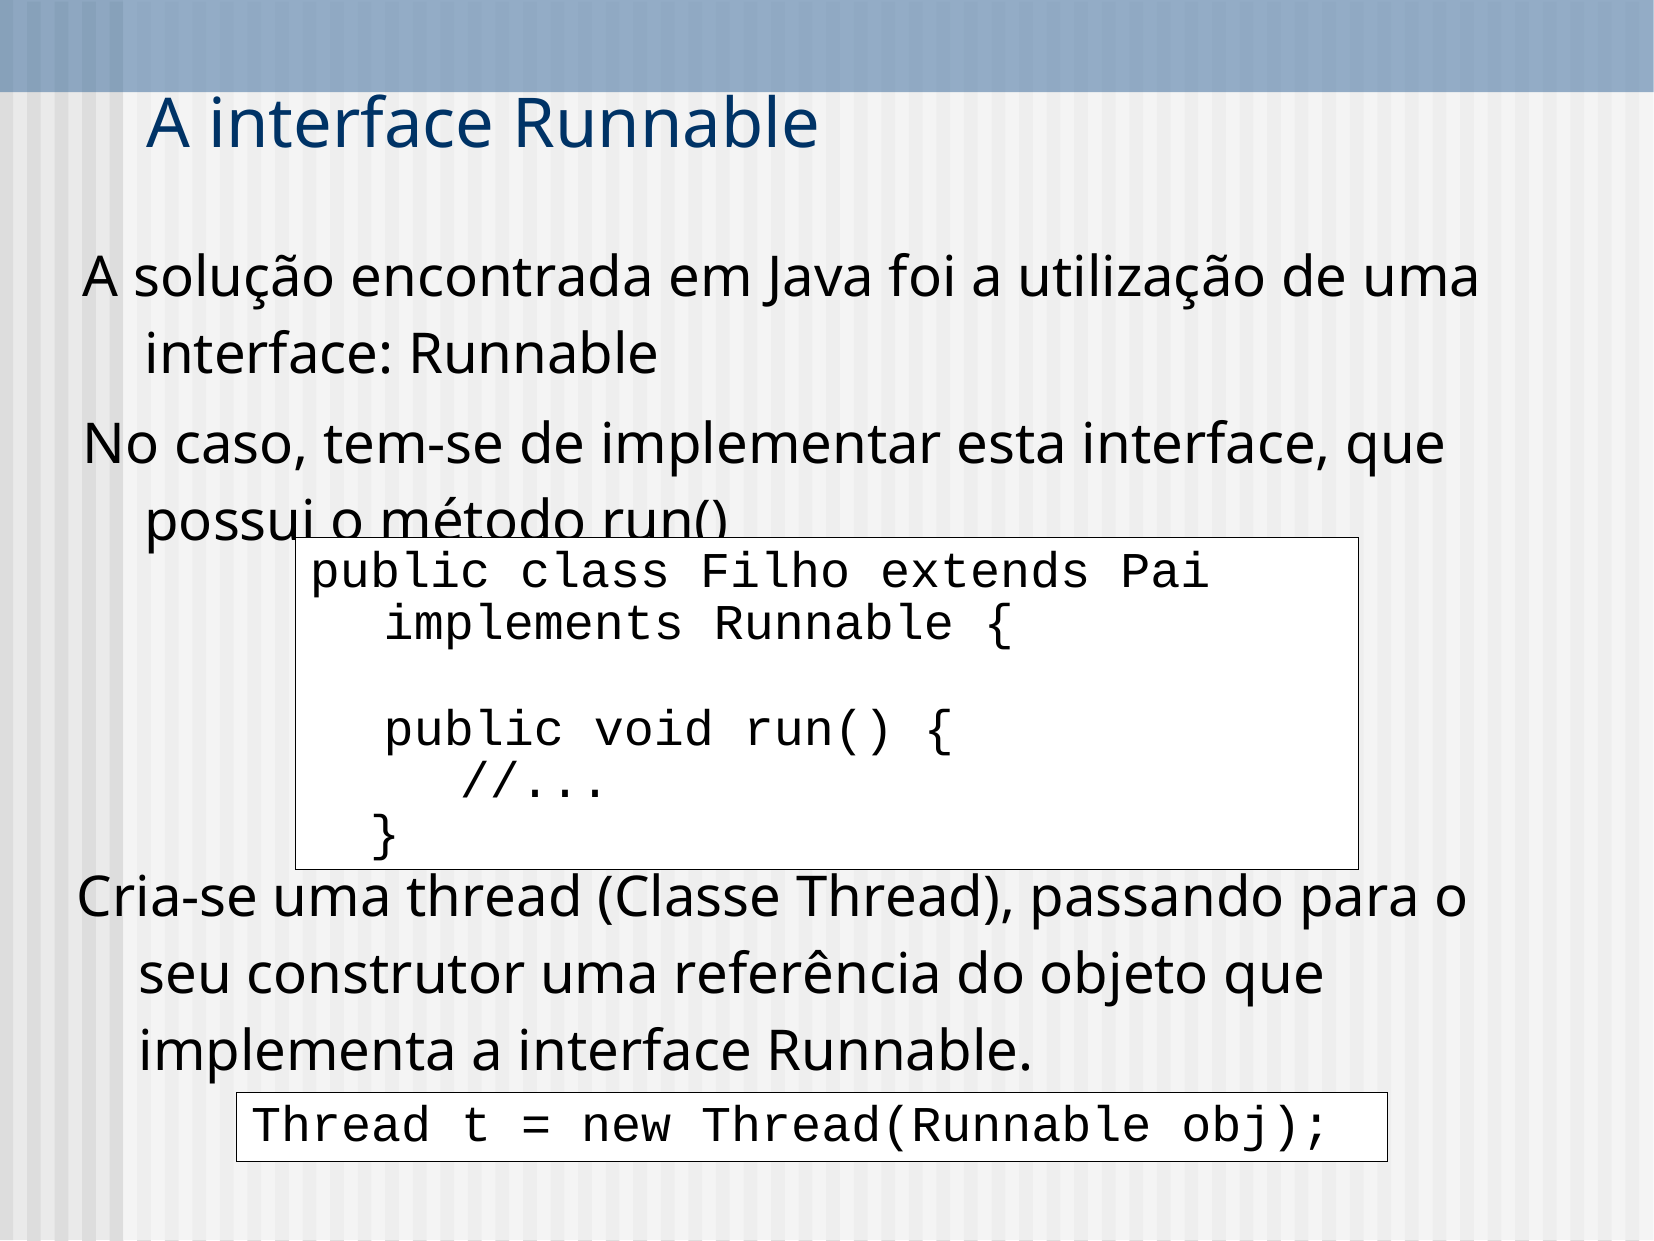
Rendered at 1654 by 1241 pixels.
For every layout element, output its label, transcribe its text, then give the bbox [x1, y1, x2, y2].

list A solução encontrada em Java foi a utilização de uma interface: Runnable No caso, tem-se de implementar esta interface, que possui o método run() [82, 236, 1571, 532]
list Cria-se uma thread (Classe Thread), passando para o seu construtor uma referência do objeto que implementa a interface Runnable. [76, 856, 1565, 1152]
text_box Thread t = new Thread(Runnable obj); [236, 1092, 1388, 1162]
title A interface Runnable [146, 36, 1536, 204]
text_box public class Filho extends Pai implements Runnable { public void run() { //... } [295, 537, 1359, 856]
